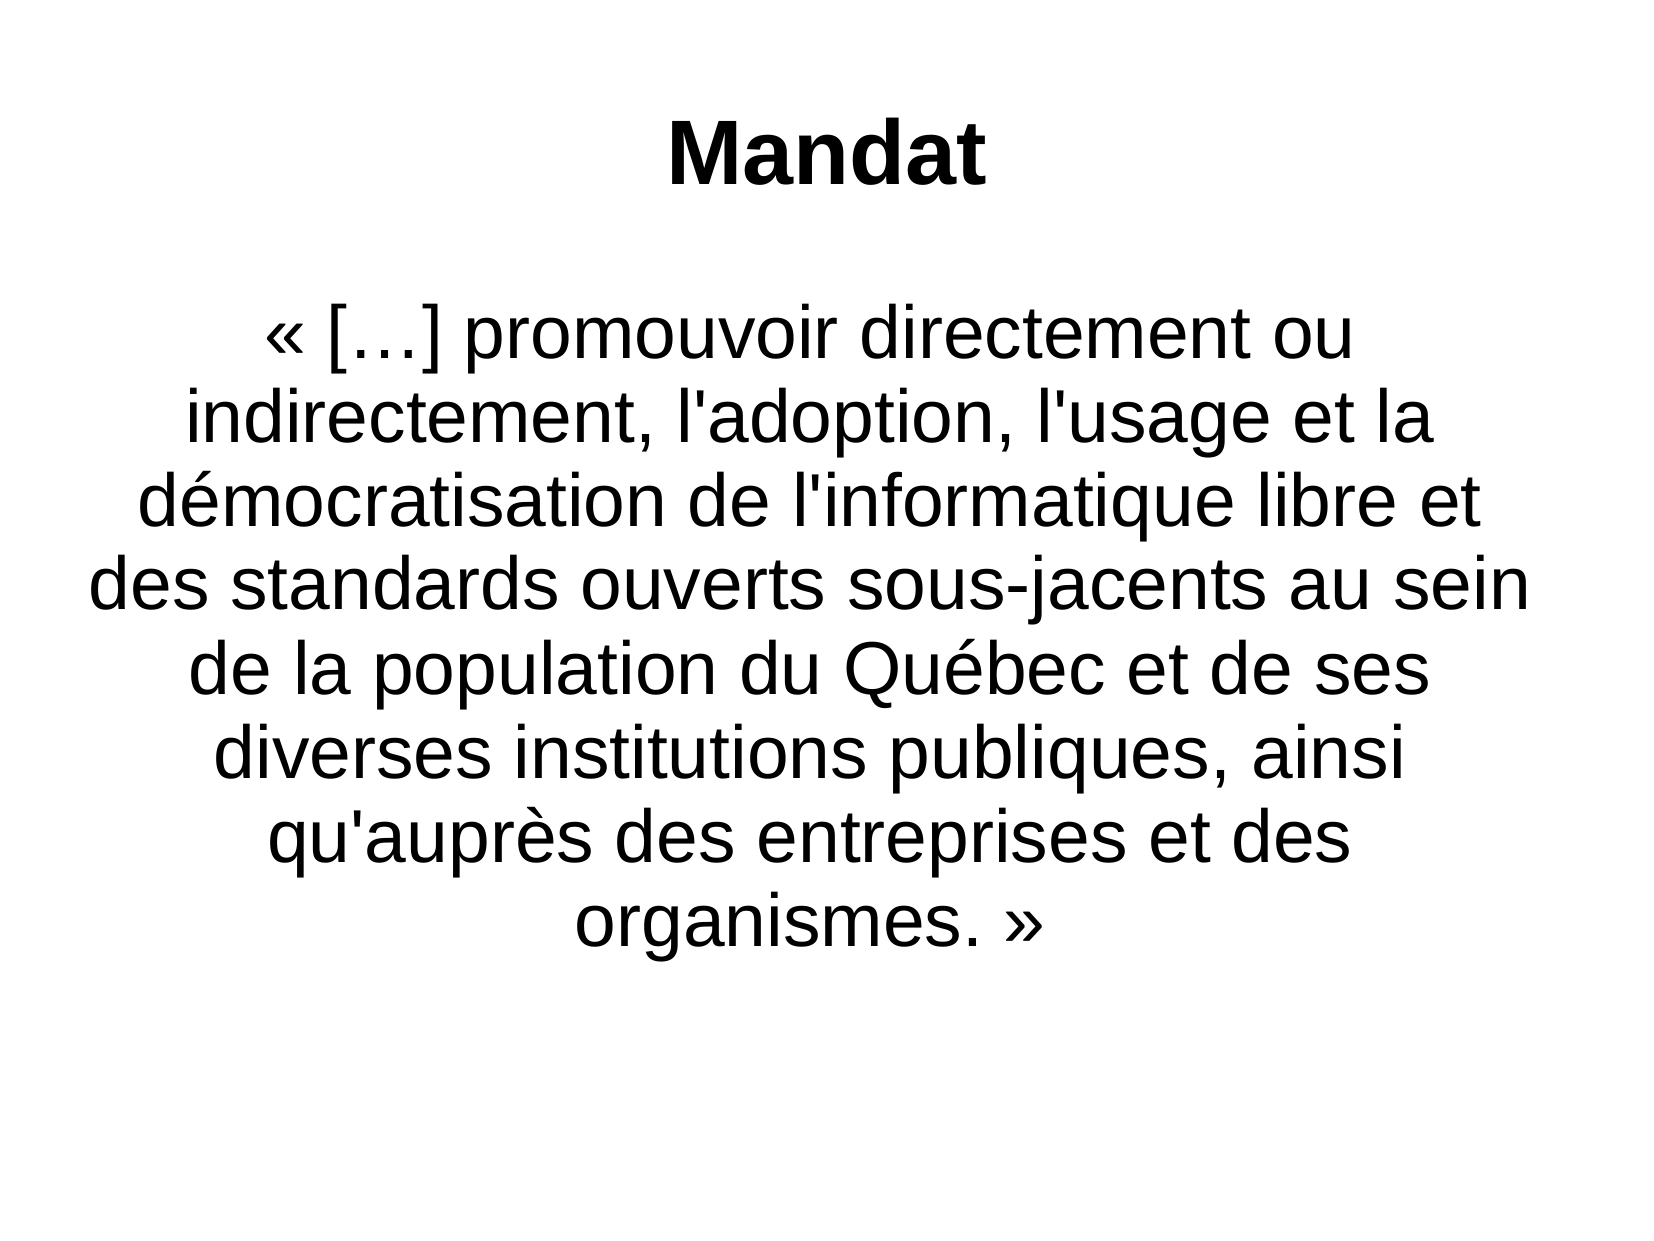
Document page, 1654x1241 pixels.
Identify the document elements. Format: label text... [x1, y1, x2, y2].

title Mandat [82, 49, 1571, 257]
list « […] promouvoir directement ou indirectement, l'adoption, l'usage et la démocratisation de l'informatique libre et des standards ouverts sous-jacents au sein de la population du Québec et de ses diverses institutions publiques, ainsi qu'auprès des entreprises et des organismes. » [82, 290, 1538, 1010]
